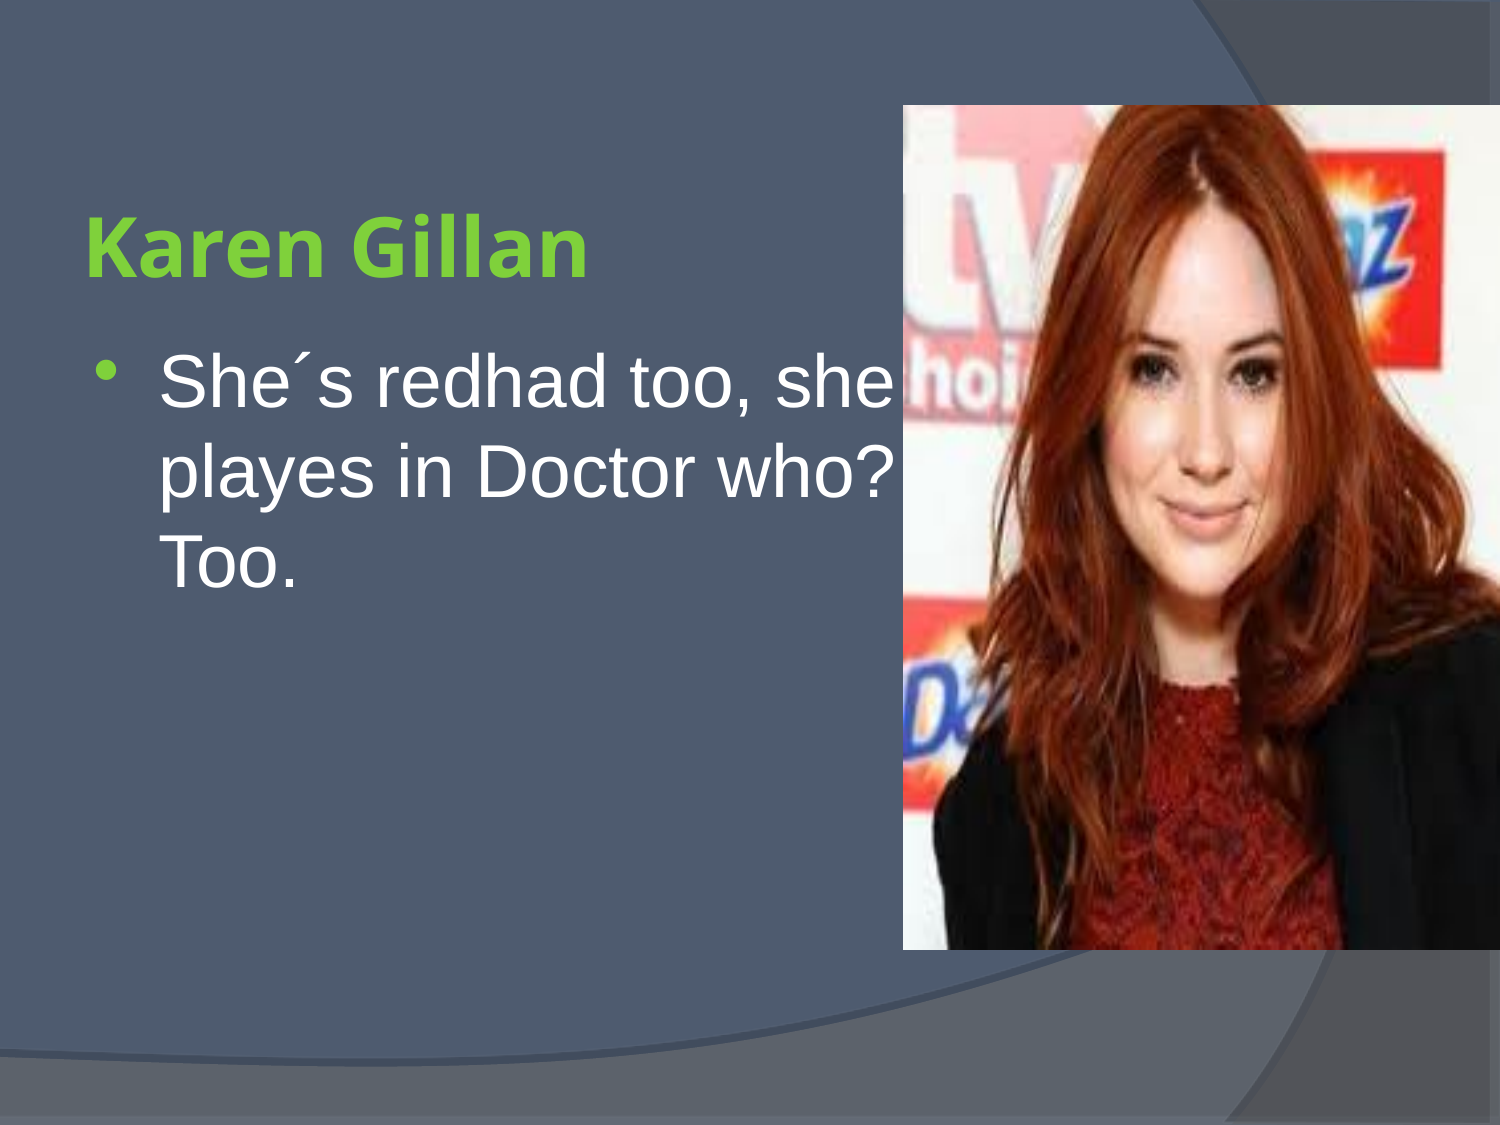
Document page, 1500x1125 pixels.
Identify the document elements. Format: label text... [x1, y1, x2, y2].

list She´s redhad too, she playes in Doctor who? Too. [75, 324, 903, 950]
title Karen Gillan [75, 194, 600, 315]
picture [903, 105, 1500, 950]
